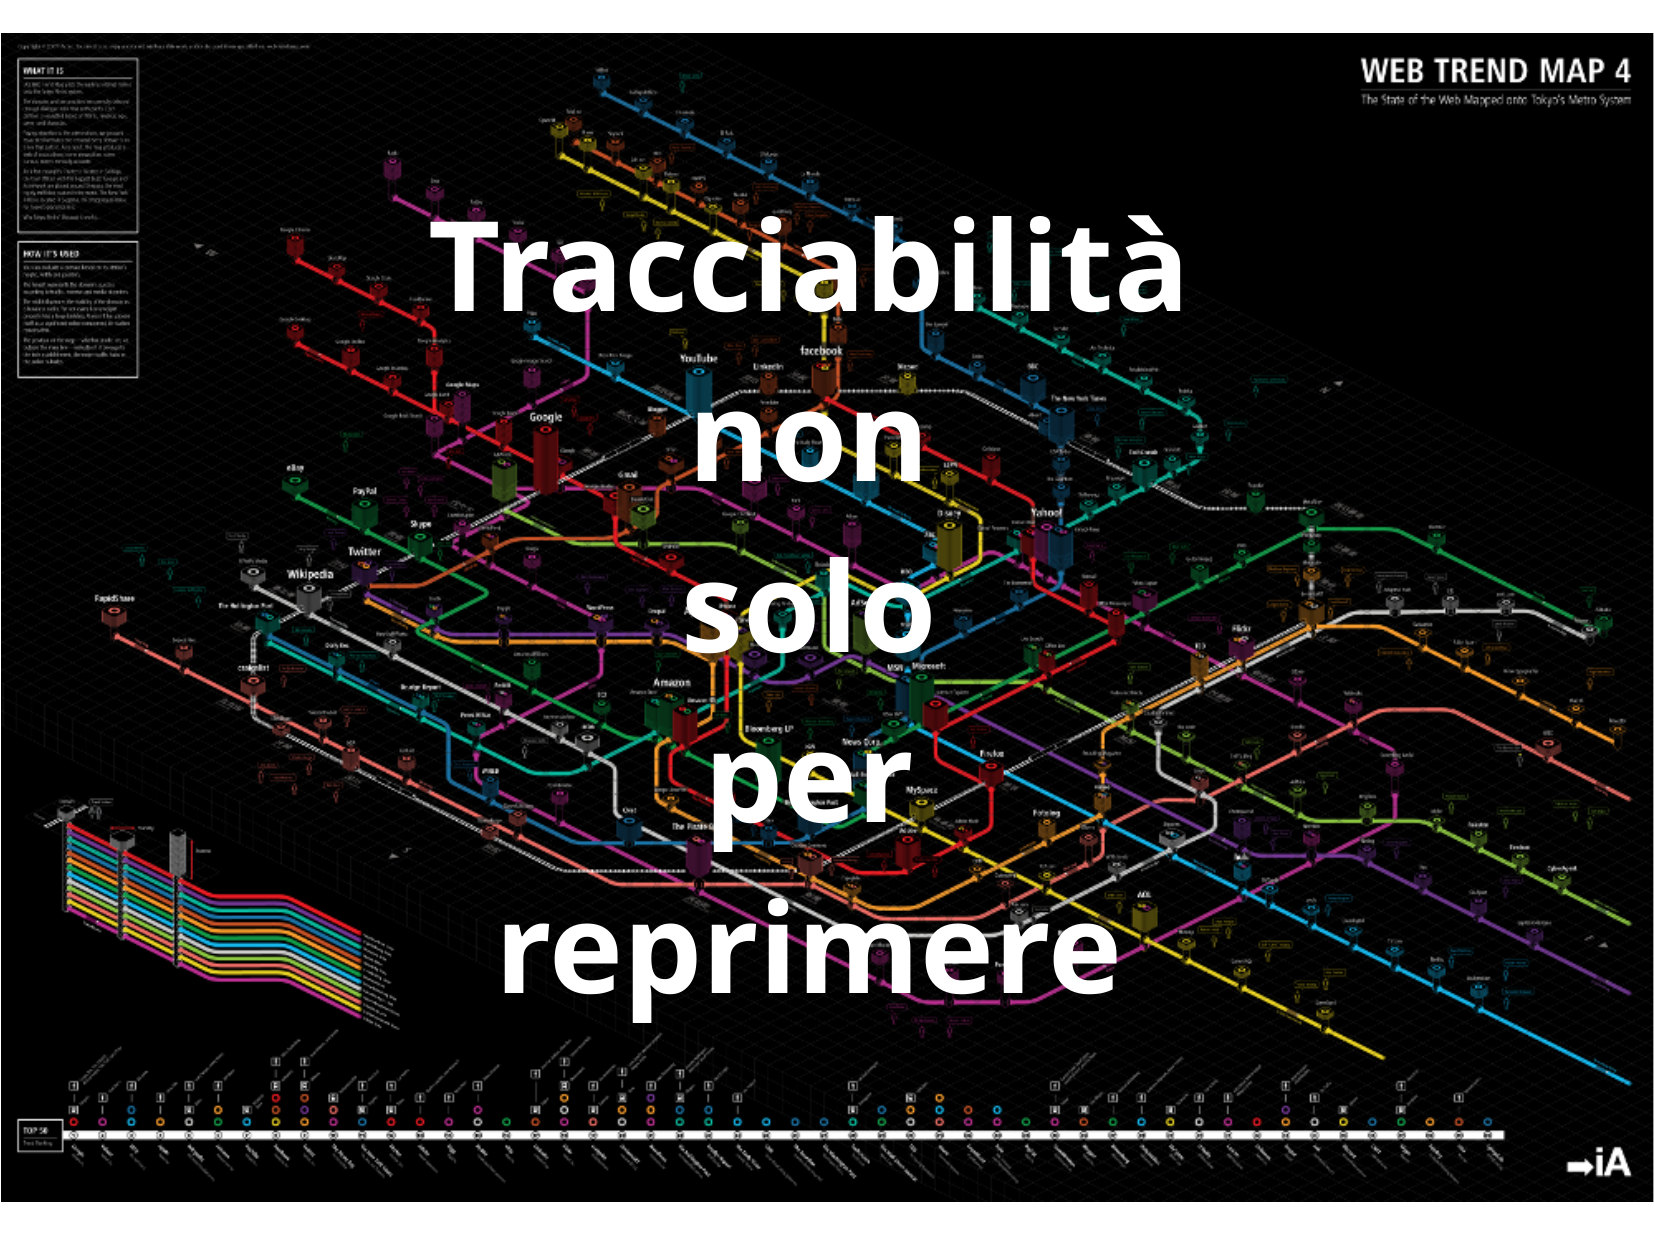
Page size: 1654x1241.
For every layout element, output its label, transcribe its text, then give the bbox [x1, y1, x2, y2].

picture [1, 33, 1654, 1203]
text_box Tracciabilità non solo per reprimere [413, 170, 1304, 945]
